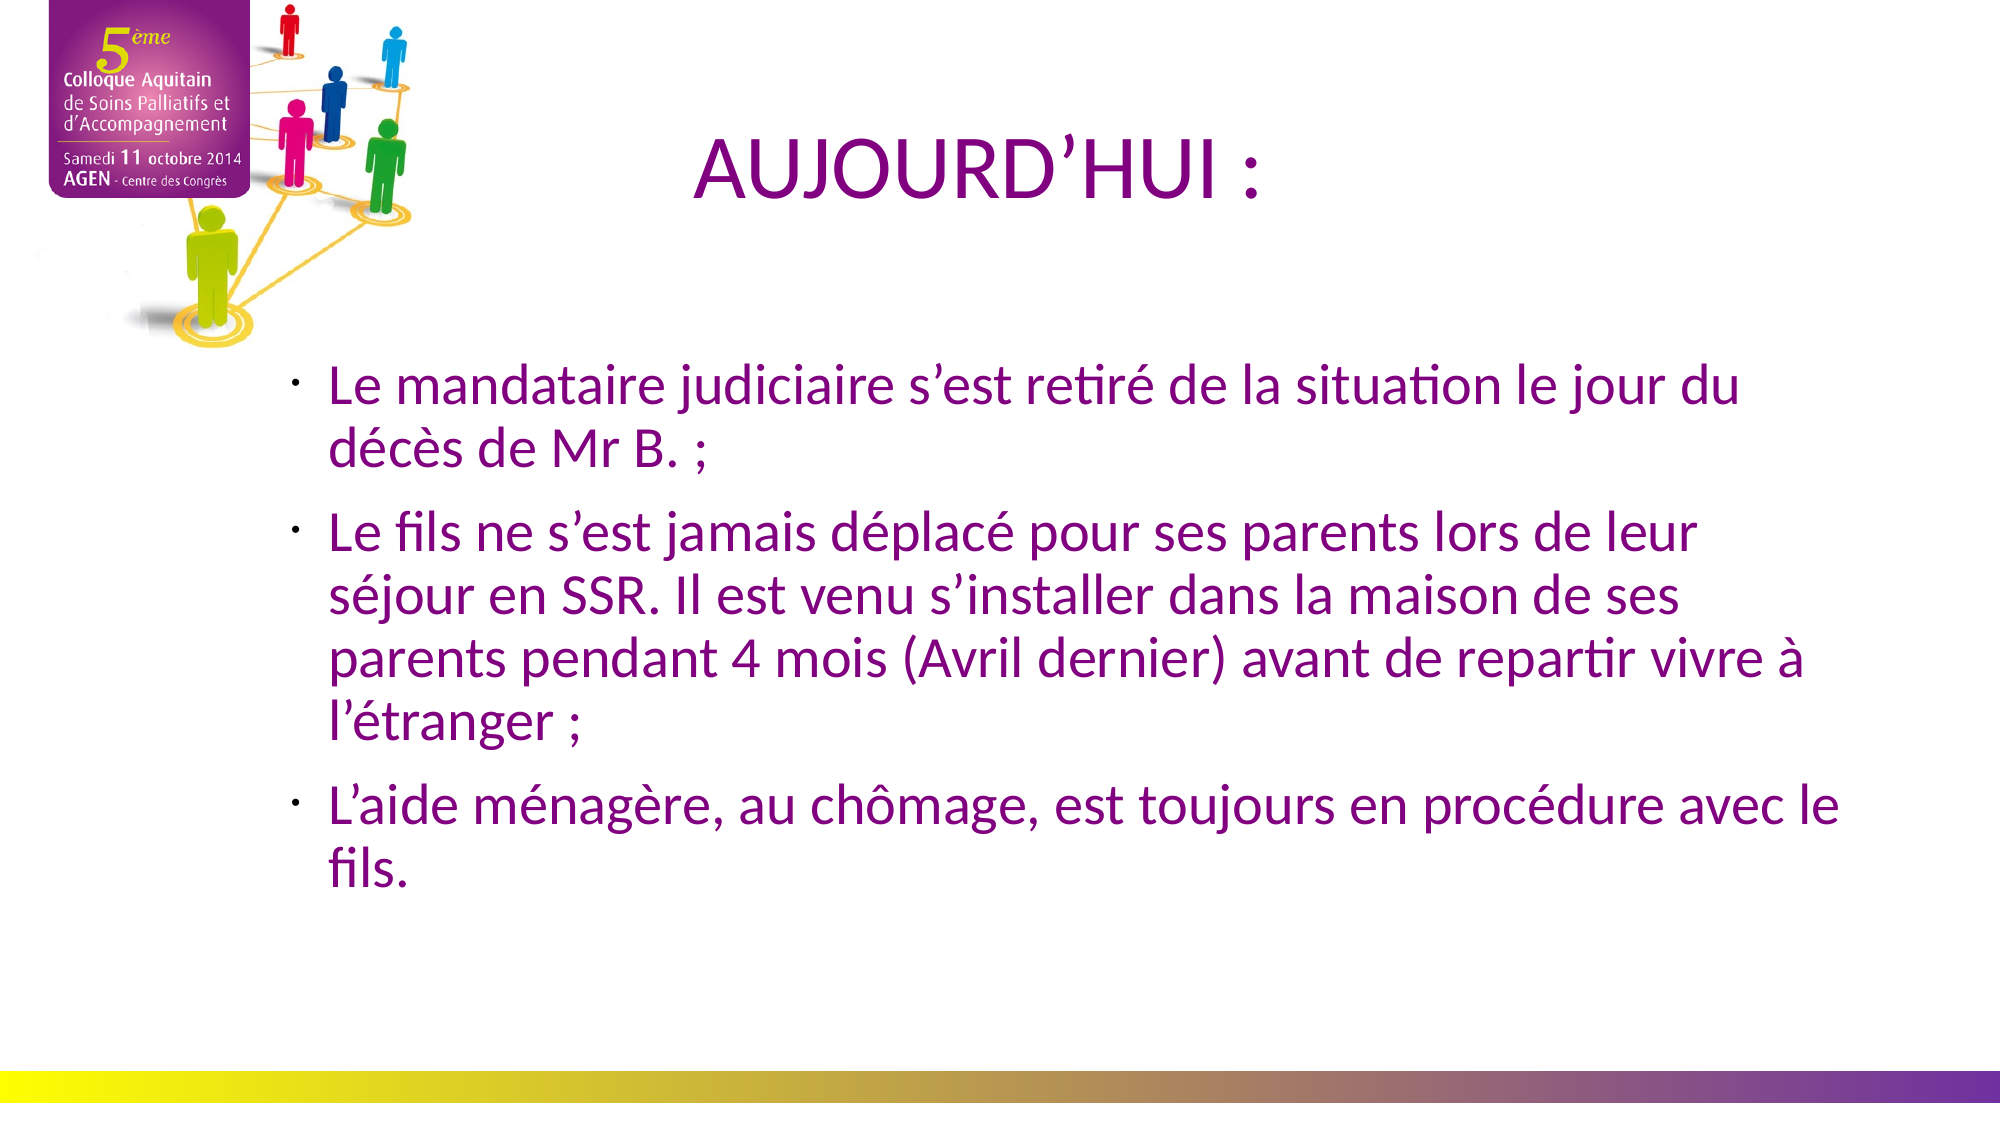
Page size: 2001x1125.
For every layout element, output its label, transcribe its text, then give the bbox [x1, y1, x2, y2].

picture [0, 0, 440, 359]
title AUJOURD’HUI : [678, 59, 1863, 278]
list Le mandataire judiciaire s’est retiré de la situation le jour du décès de Mr B. ; Le fils ne s’est jamais déplacé pour ses parents lors de leur séjour en SSR. Il est venu s’installer dans la maison de ses parents pendant 4 mois (Avril dernier) avant de repartir vivre à l’étranger ; L’aide ménagère, au chômage, est toujours en procédure avec le fils. [276, 347, 1863, 1014]
